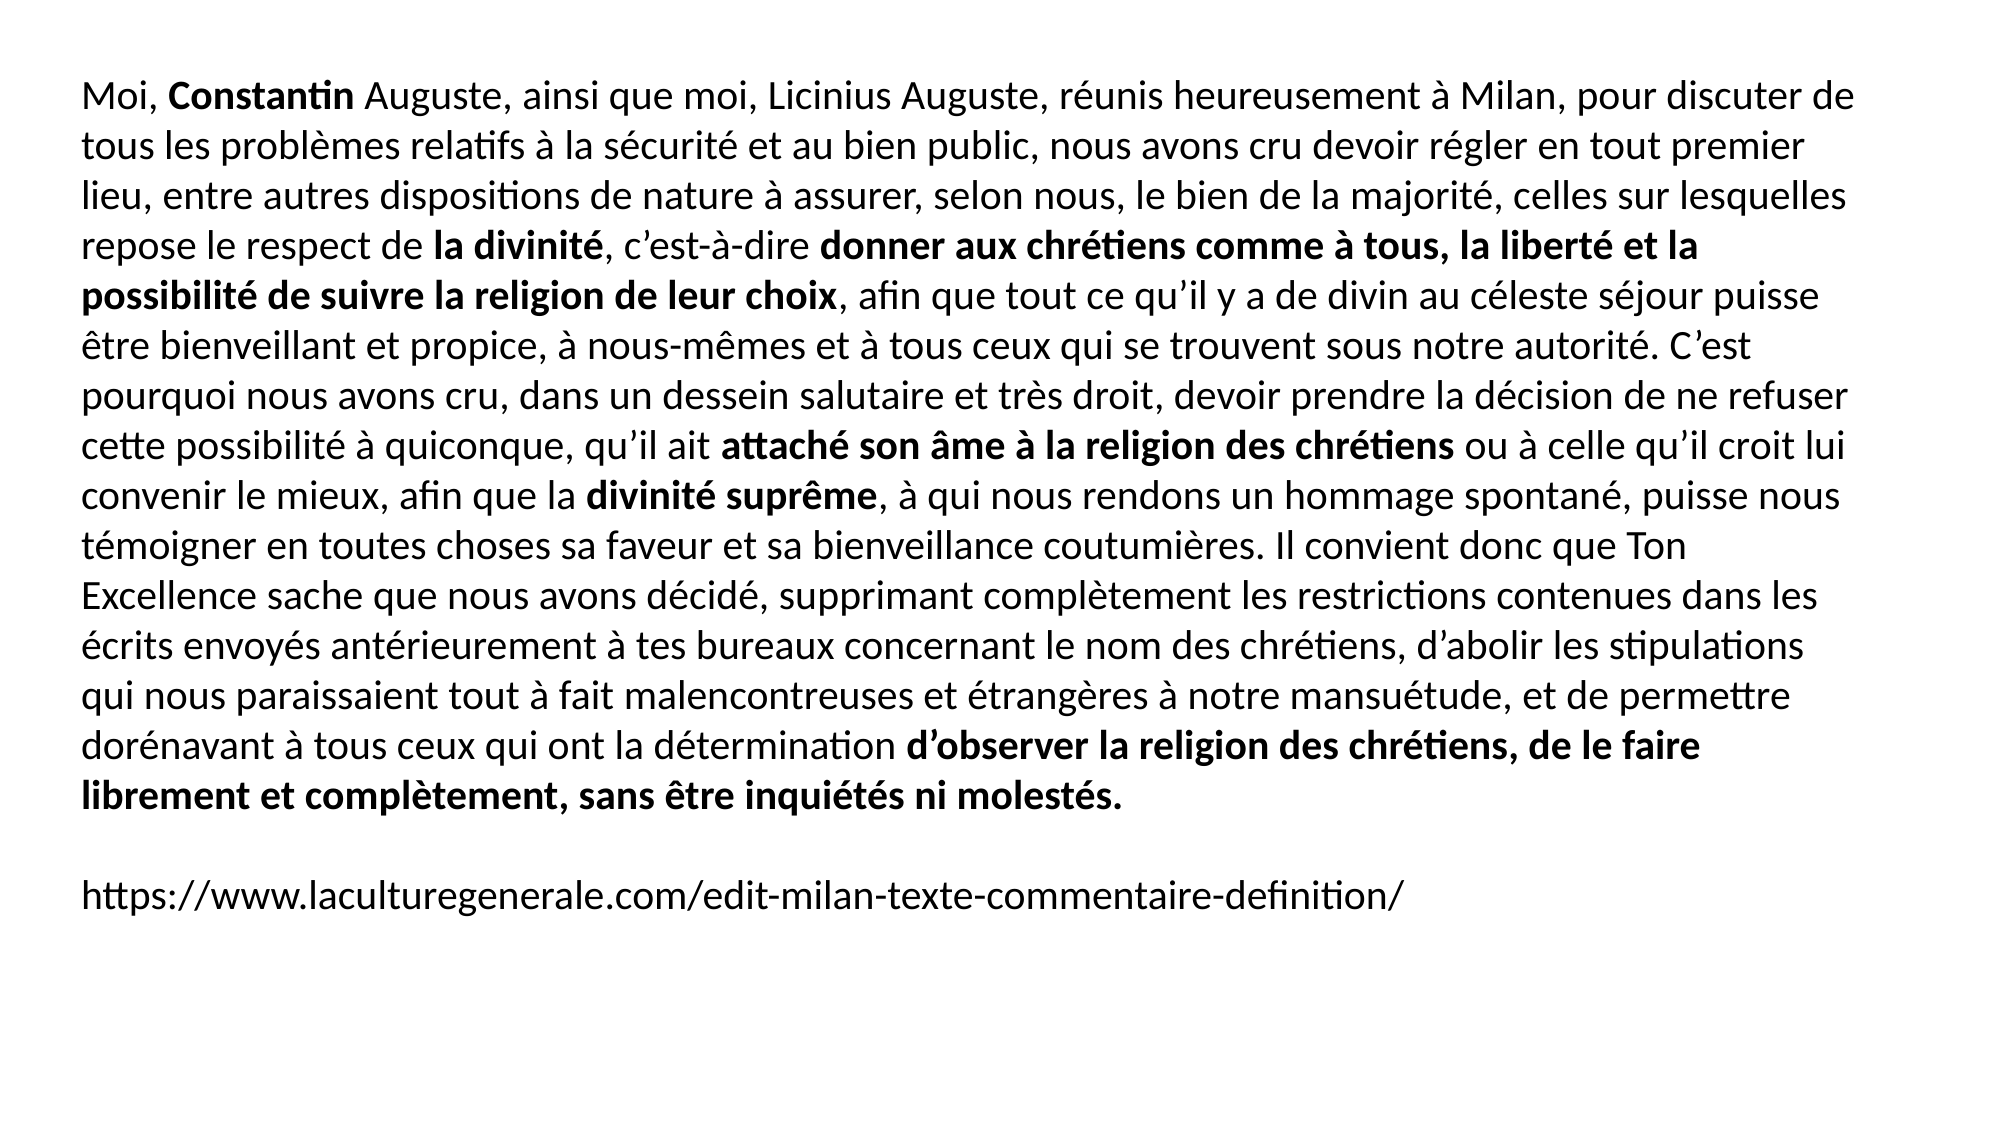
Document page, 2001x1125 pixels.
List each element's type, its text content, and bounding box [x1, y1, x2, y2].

text_box Moi, Constantin Auguste, ainsi que moi, Licinius Auguste, réunis heureusement à Milan, pour discuter de tous les problèmes relatifs à la sécurité et au bien public, nous avons cru devoir régler en tout premier lieu, entre autres dispositions de nature à assurer, selon nous, le bien de la majorité, celles sur lesquelles repose le respect de la divinité, c’est-à-dire donner aux chrétiens comme à tous, la liberté et la possibilité de suivre la religion de leur choix, afin que tout ce qu’il y a de divin au céleste séjour puisse être bienveillant et propice, à nous-mêmes et à tous ceux qui se trouvent sous notre autorité. C’est pourquoi nous avons cru, dans un dessein salutaire et très droit, devoir prendre la décision de ne refuser cette possibilité à quiconque, qu’il ait attaché son âme à la religion des chrétiens ou à celle qu’il croit lui convenir le mieux, afin que la divinité suprême, à qui nous rendons un hommage spontané, puisse nous témoigner en toutes choses sa faveur et sa bienveillance coutumières. Il convient donc que Ton Excellence sache que nous avons décidé, supprimant complètement les restrictions contenues dans les écrits envoyés antérieurement à tes bureaux concernant le nom des chrétiens, d’abolir les stipulations qui nous paraissaient tout à fait malencontreuses et étrangères à notre mansuétude, et de permettre dorénavant à tous ceux qui ont la détermination d’observer la religion des chrétiens, de le faire librement et complètement, sans être inquiétés ni molestés. https://www.laculturegenerale.com/edit-milan-texte-commentaire-definition/ [66, 60, 1874, 934]
